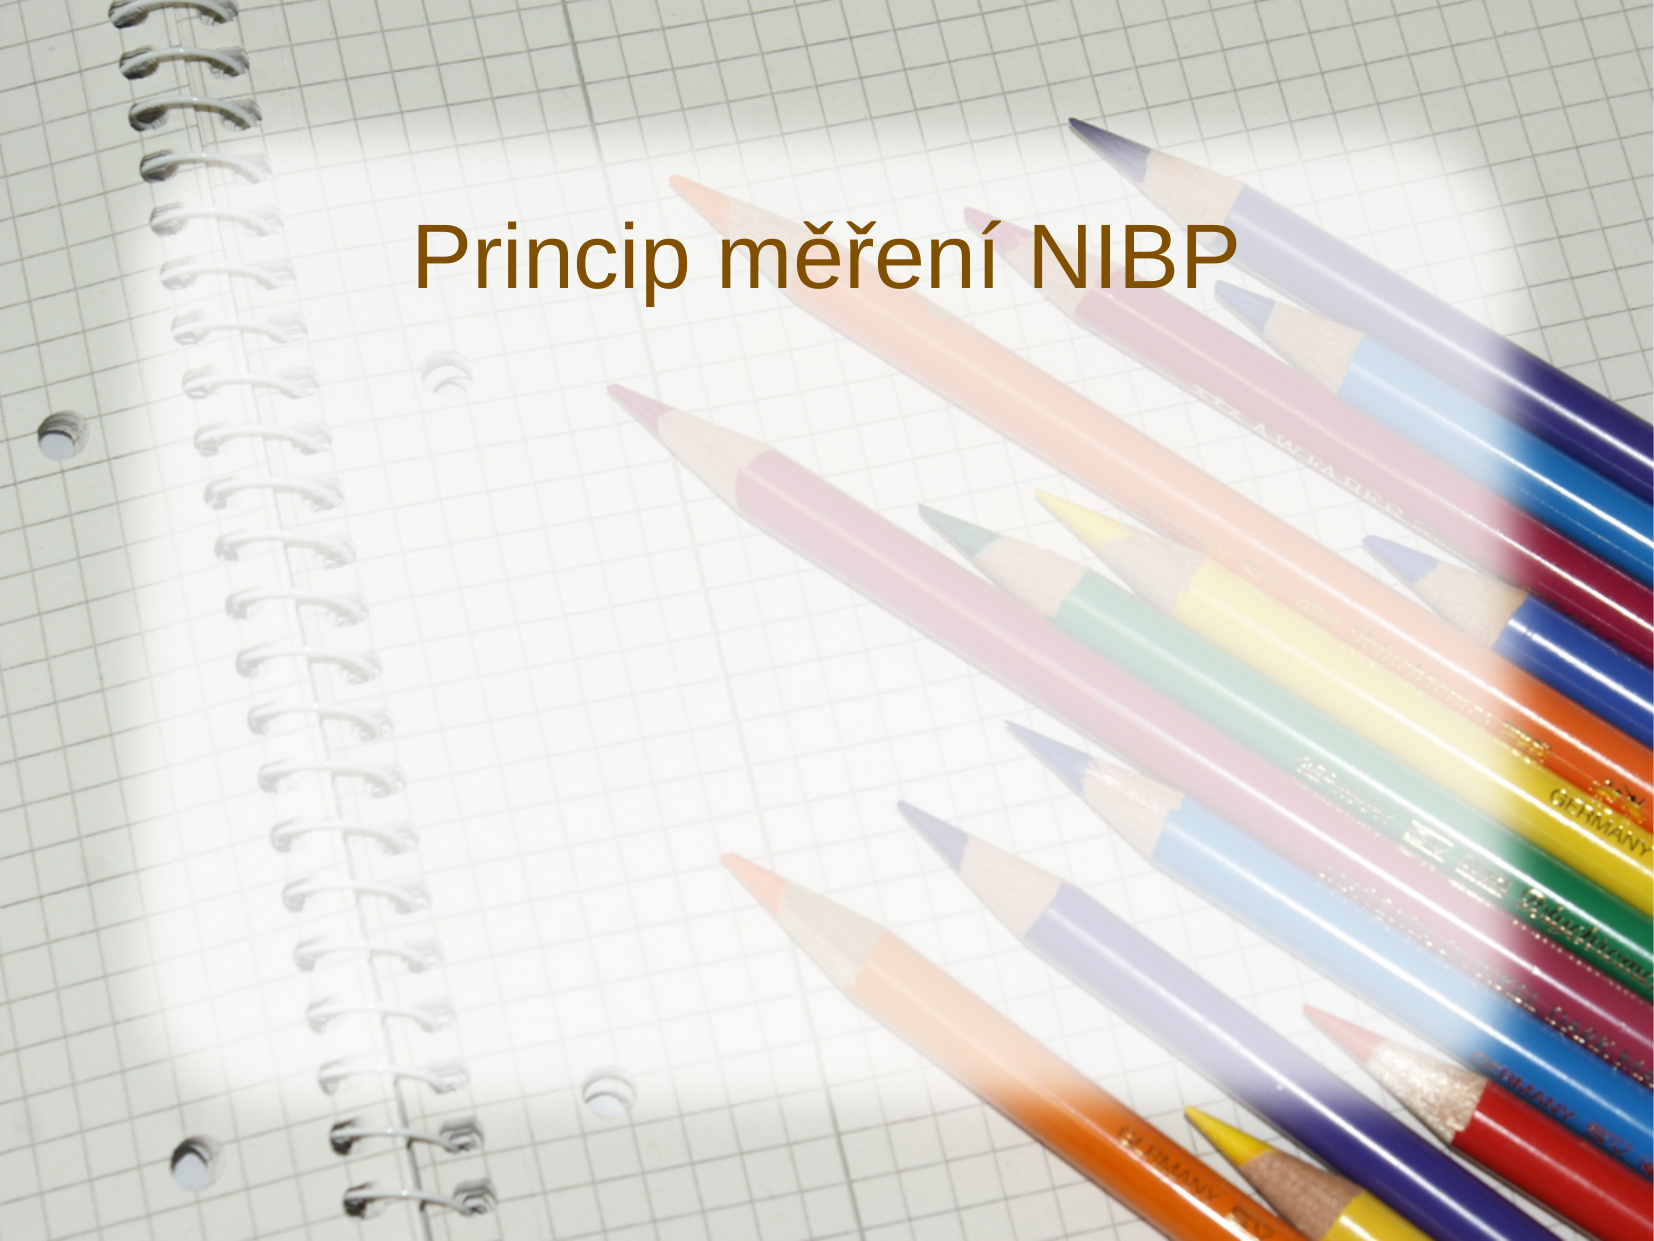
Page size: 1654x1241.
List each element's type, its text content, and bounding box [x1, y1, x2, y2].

title Princip měření NIBP [147, 160, 1506, 353]
picture [0, 0, 1654, 1241]
